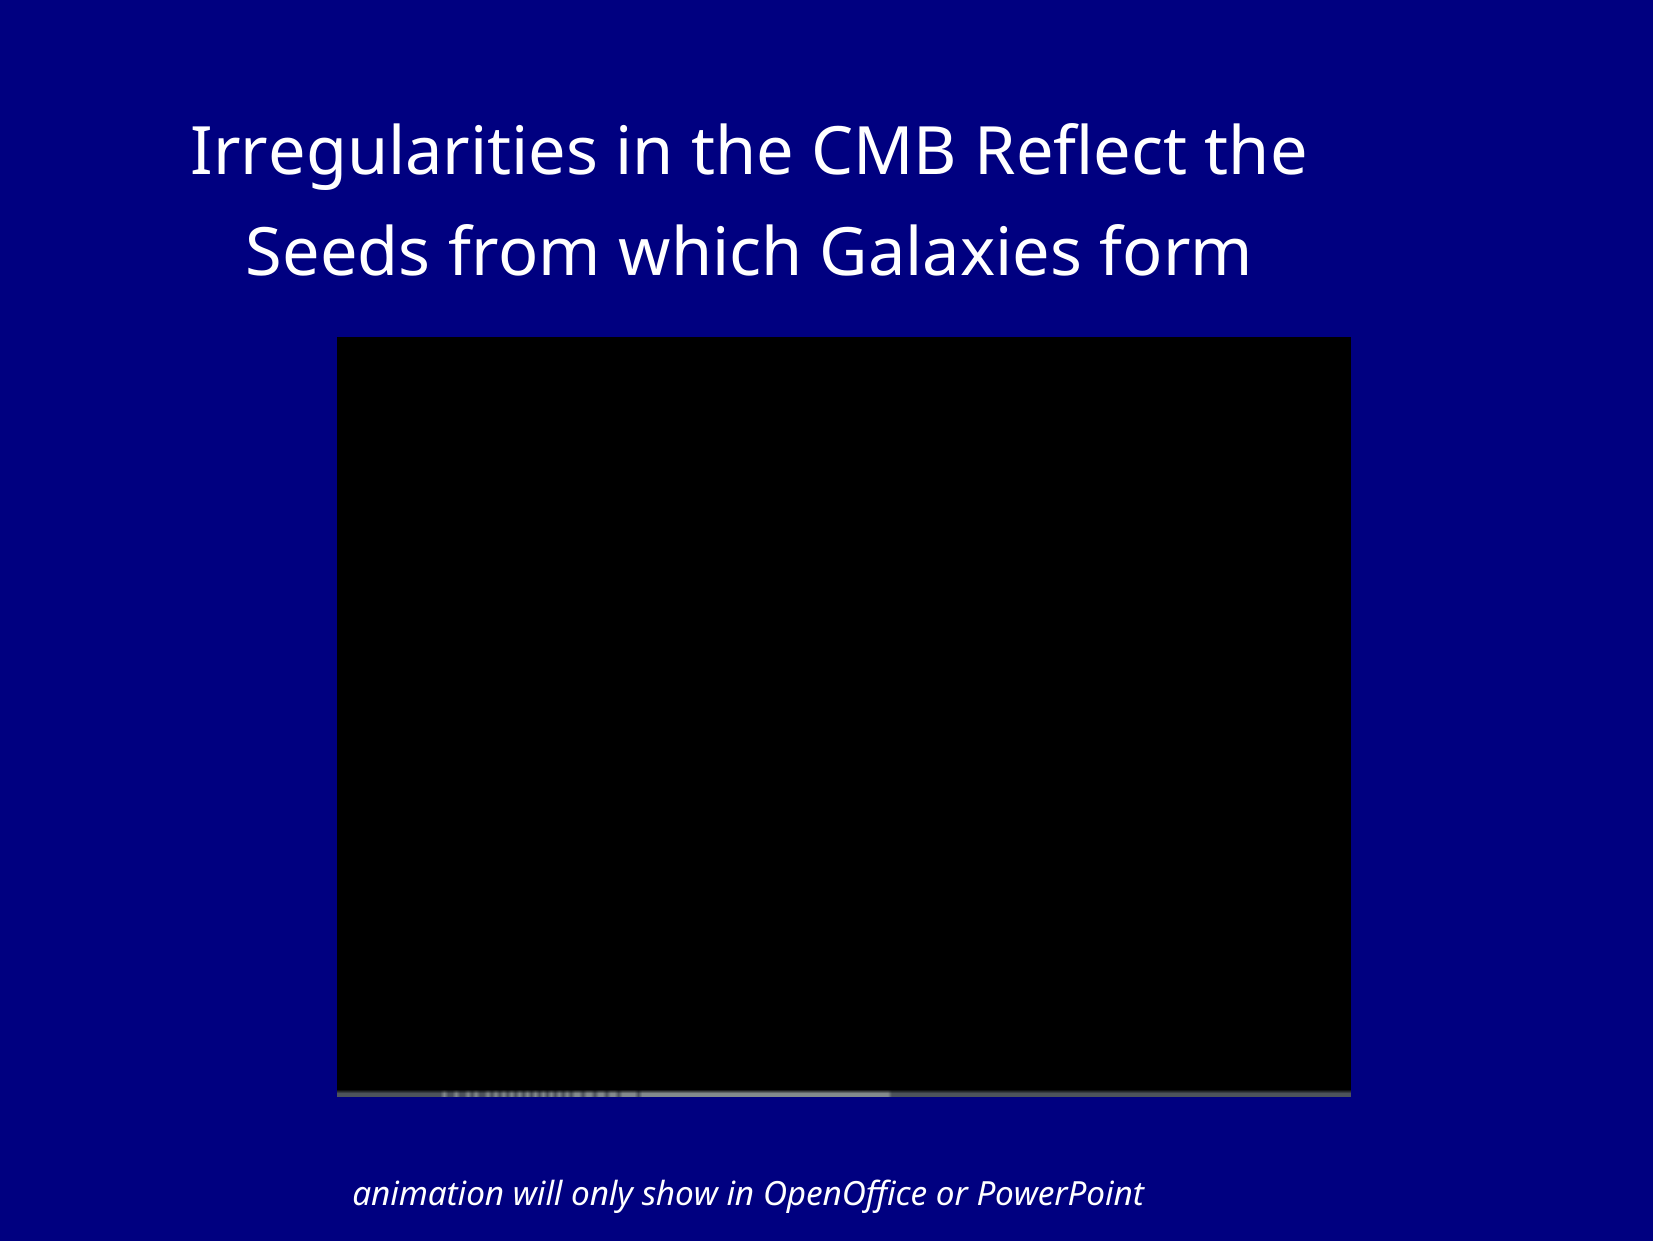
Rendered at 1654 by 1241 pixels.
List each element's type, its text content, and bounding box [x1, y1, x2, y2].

title Irregularities in the CMB Reflect the Seeds from which Galaxies form [112, 100, 1388, 288]
picture [337, 337, 1351, 1097]
text_box animation will only show in OpenOffice or PowerPoint [337, 1162, 1166, 1218]
